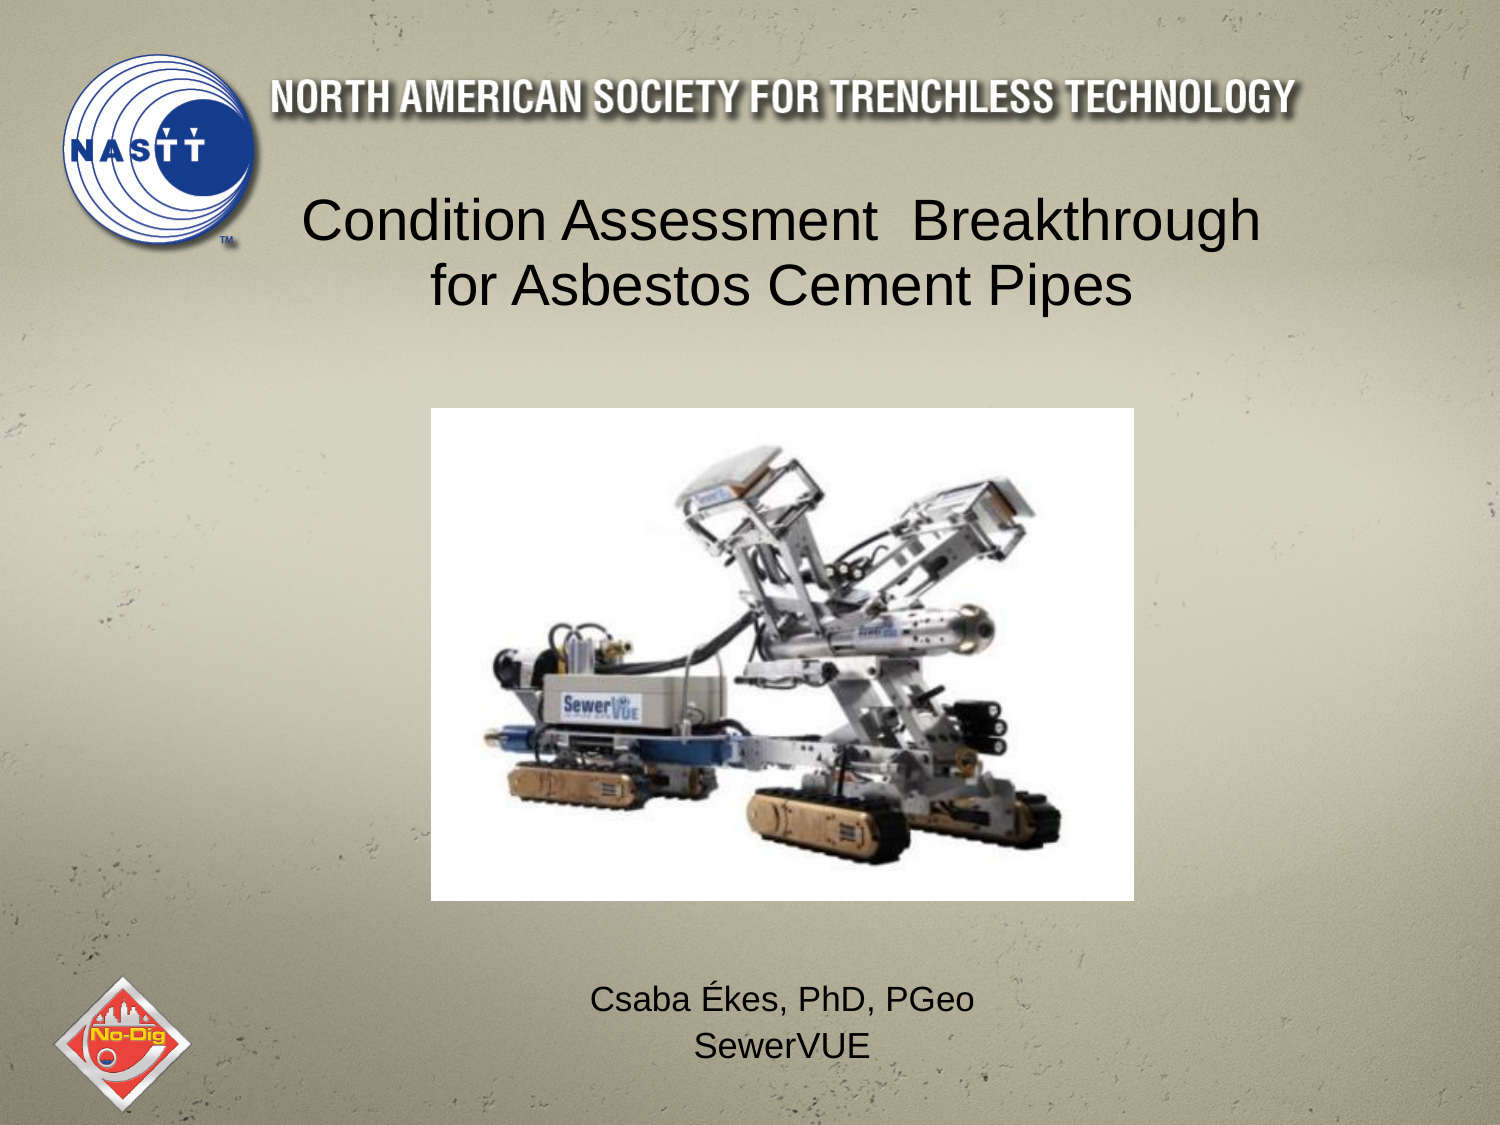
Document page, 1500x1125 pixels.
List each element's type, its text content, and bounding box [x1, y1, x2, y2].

picture [0, 0, 1500, 1125]
text_box Condition Assessment Breakthrough for Asbestos Cement Pipes [32, 160, 1500, 409]
text_box Csaba Ékes, PhD, PGeo SewerVUE [209, 972, 1356, 1125]
